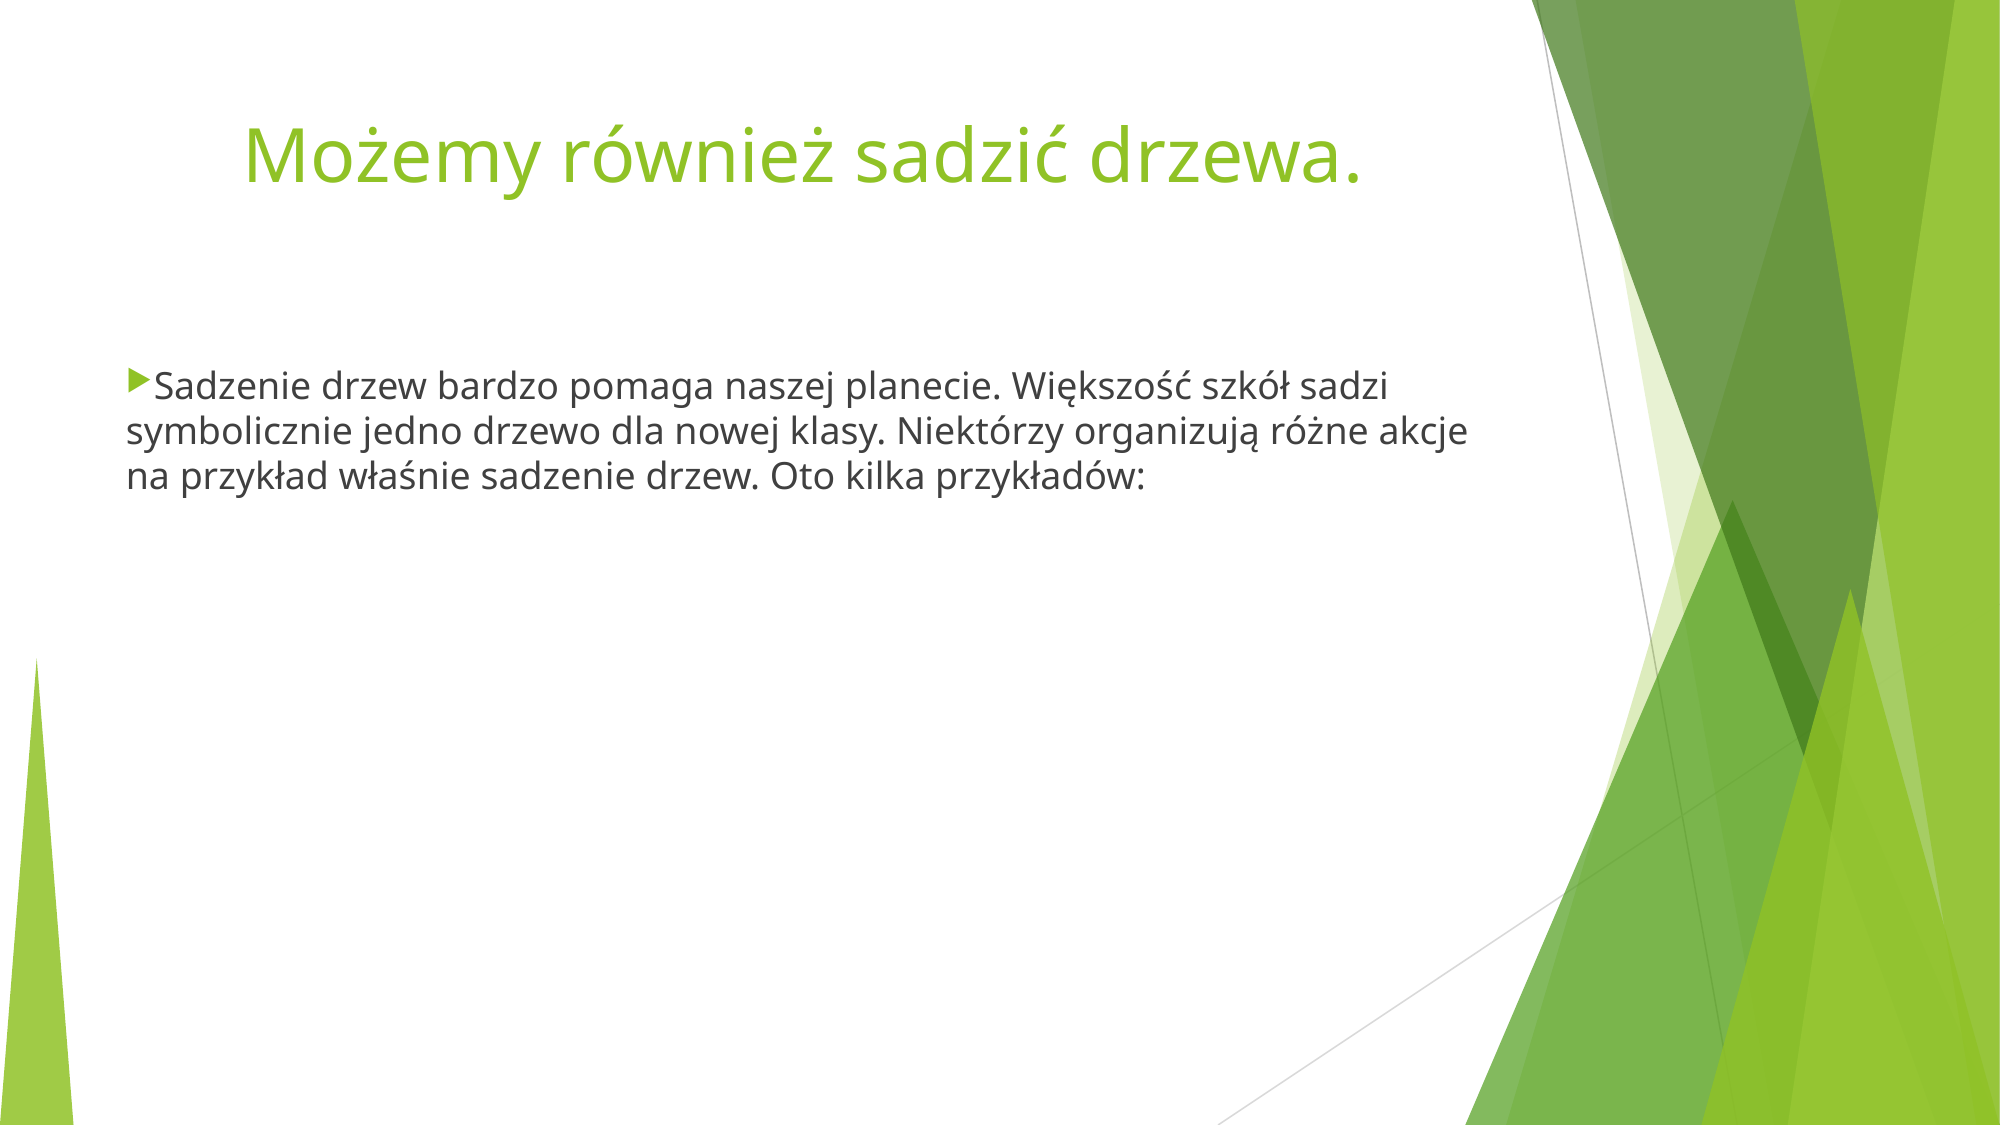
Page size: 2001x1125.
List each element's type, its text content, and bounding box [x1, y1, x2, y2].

title Możemy również sadzić drzewa. [111, 99, 1522, 317]
list Sadzenie drzew bardzo pomaga naszej planecie. Większość szkół sadzi symbolicznie jedno drzewo dla nowej klasy. Niektórzy organizują różne akcje na przykład właśnie sadzenie drzew. Oto kilka przykładów: [111, 354, 1522, 992]
